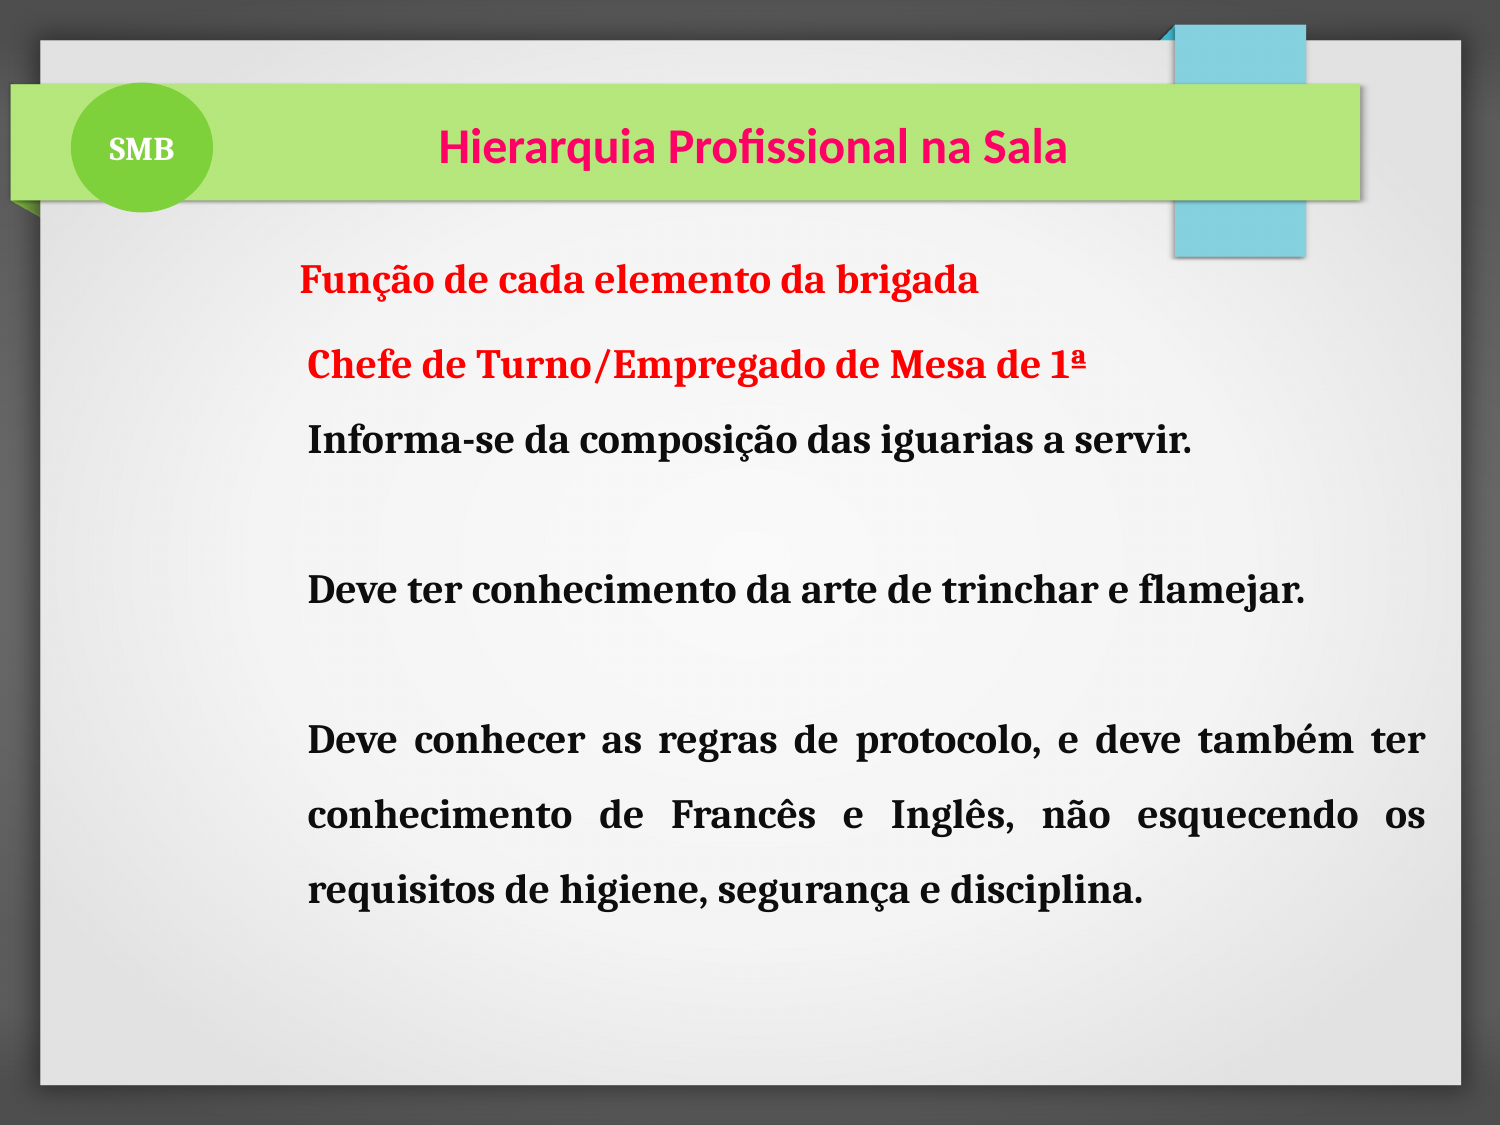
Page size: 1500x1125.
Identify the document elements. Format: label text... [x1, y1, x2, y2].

text_box Hierarquia Profissional na Sala [221, 106, 1288, 182]
text_box Função de cada elemento da brigada [284, 219, 1075, 310]
text_box Chefe de Turno/Empregado de Mesa de 1ª Informa-se da composição das iguarias a servir. Deve ter conhecimento da arte de trinchar e flamejar. Deve conhecer as regras de protocolo, e deve também ter conhecimento de Francês e Inglês, não esquecendo os requisitos de higiene, segurança e disciplina. [292, 304, 1442, 995]
text_box SMB [70, 82, 214, 213]
picture [0, 0, 1500, 1125]
